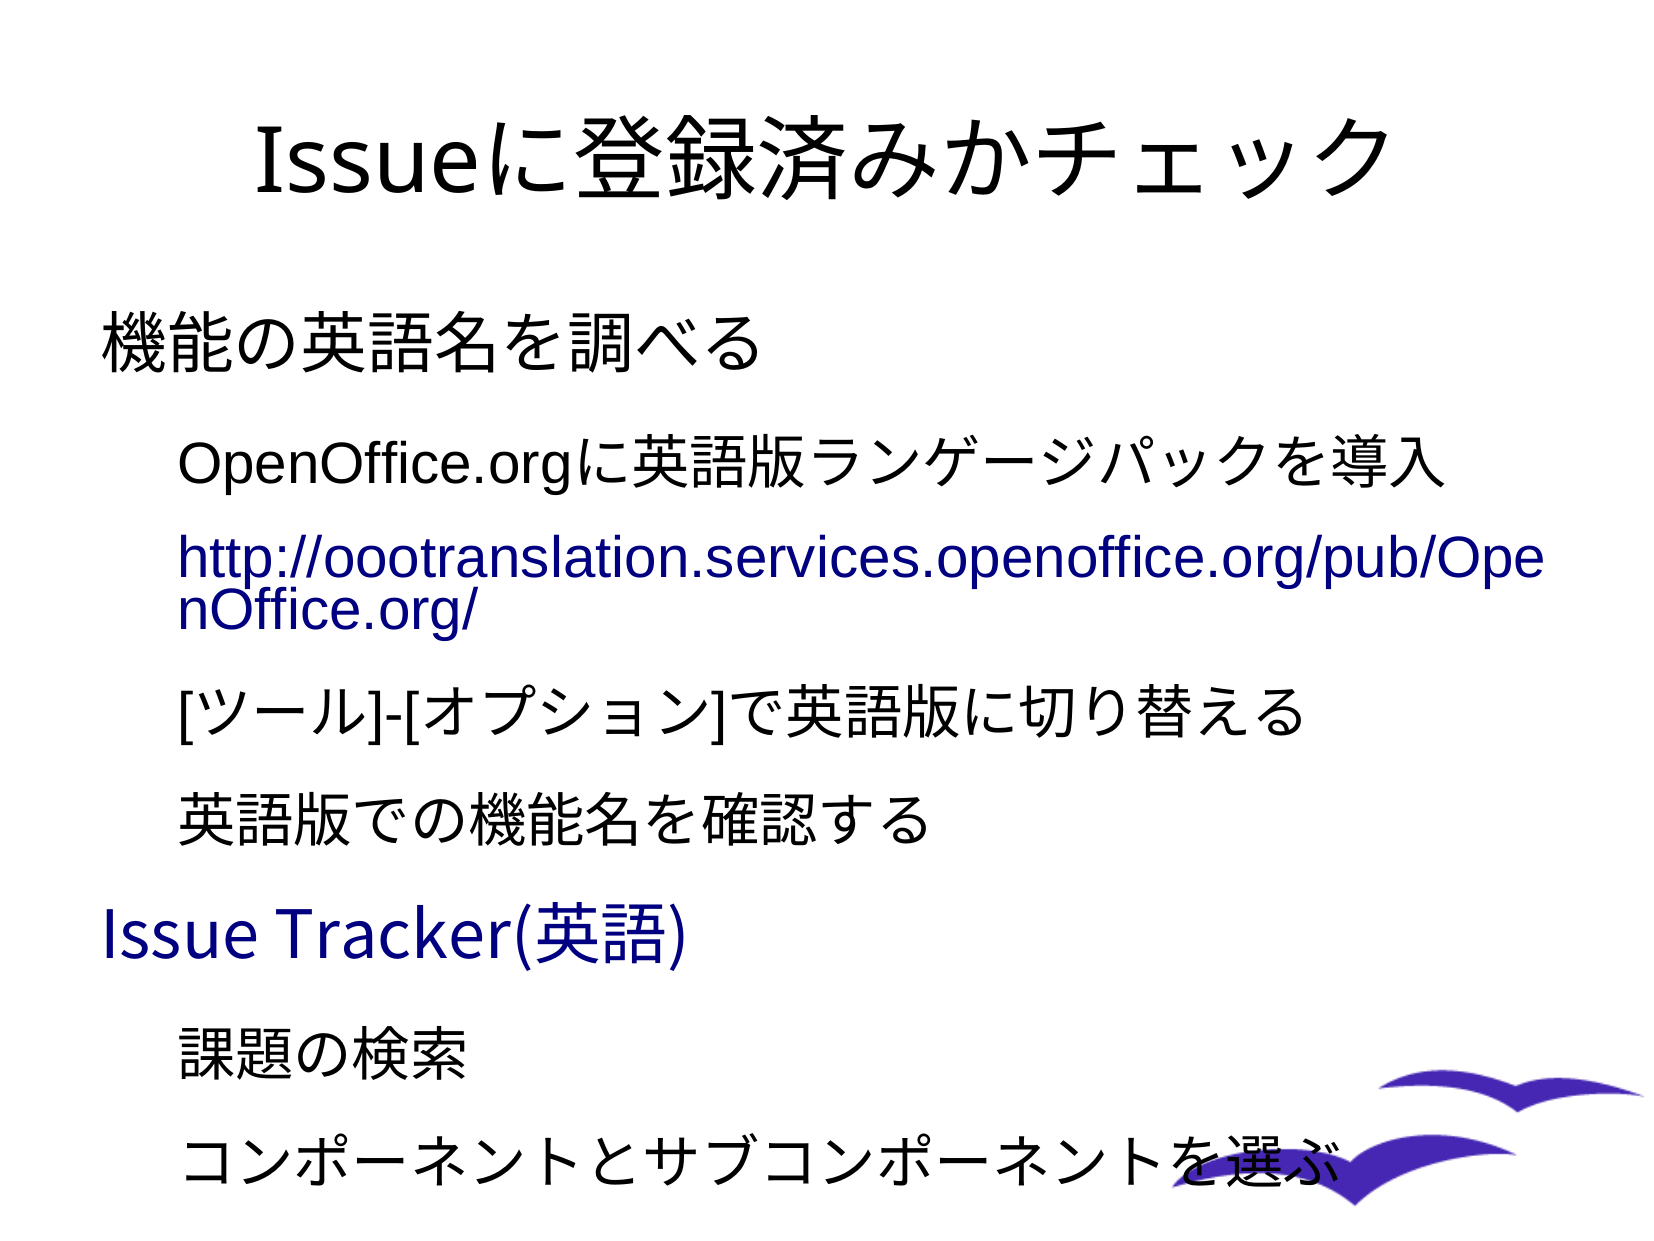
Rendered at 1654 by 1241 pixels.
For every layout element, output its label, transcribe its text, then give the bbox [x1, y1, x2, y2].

picture [1256, 1162, 1266, 1168]
title Issueに登録済みかチェック [82, 56, 1571, 250]
list 機能の英語名を調べる OpenOffice.orgに英語版ランゲージパックを導入 http://oootranslation.services.openoffice.org/pub/OpenOffice.org/ [ツール]-[オプション]で英語版に切り替える 英語版での機能名を確認する Issue Tracker(英語) 課題の検索 コンポーネントとサブコンポーネントを選ぶ 要約(Summary)で、機能名を入力 「サブミット」(Submit)ボタンをクリック [82, 290, 1571, 1147]
picture [1247, 1147, 1266, 1159]
picture [1167, 1062, 1654, 1211]
